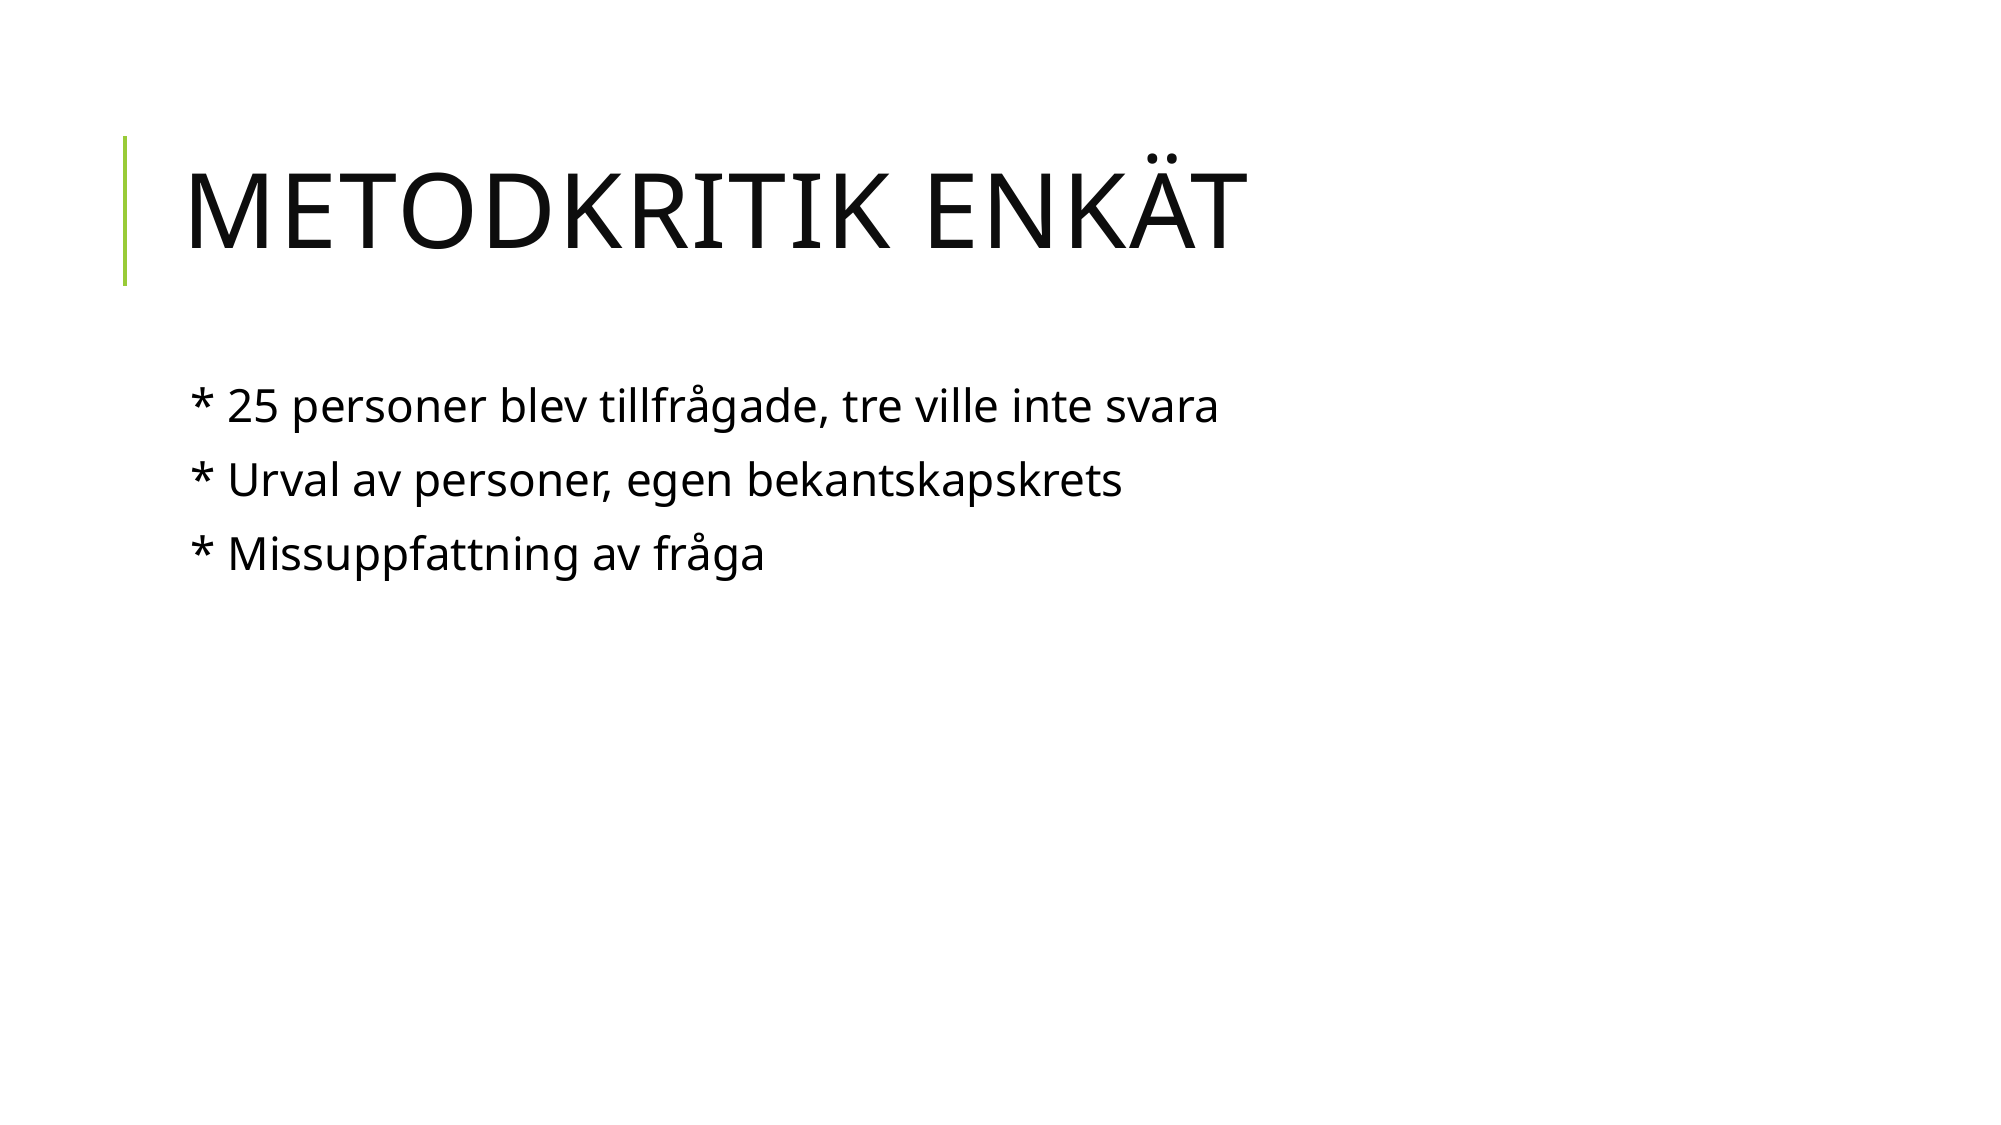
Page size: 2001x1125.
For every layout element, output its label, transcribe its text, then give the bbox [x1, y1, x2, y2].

list * 25 personer blev tillfrågade, tre ville inte svara * Urval av personer, egen bekantskapskrets * Missuppfattning av fråga [168, 375, 1763, 1036]
title Metodkritik enkät [168, 96, 1763, 343]
